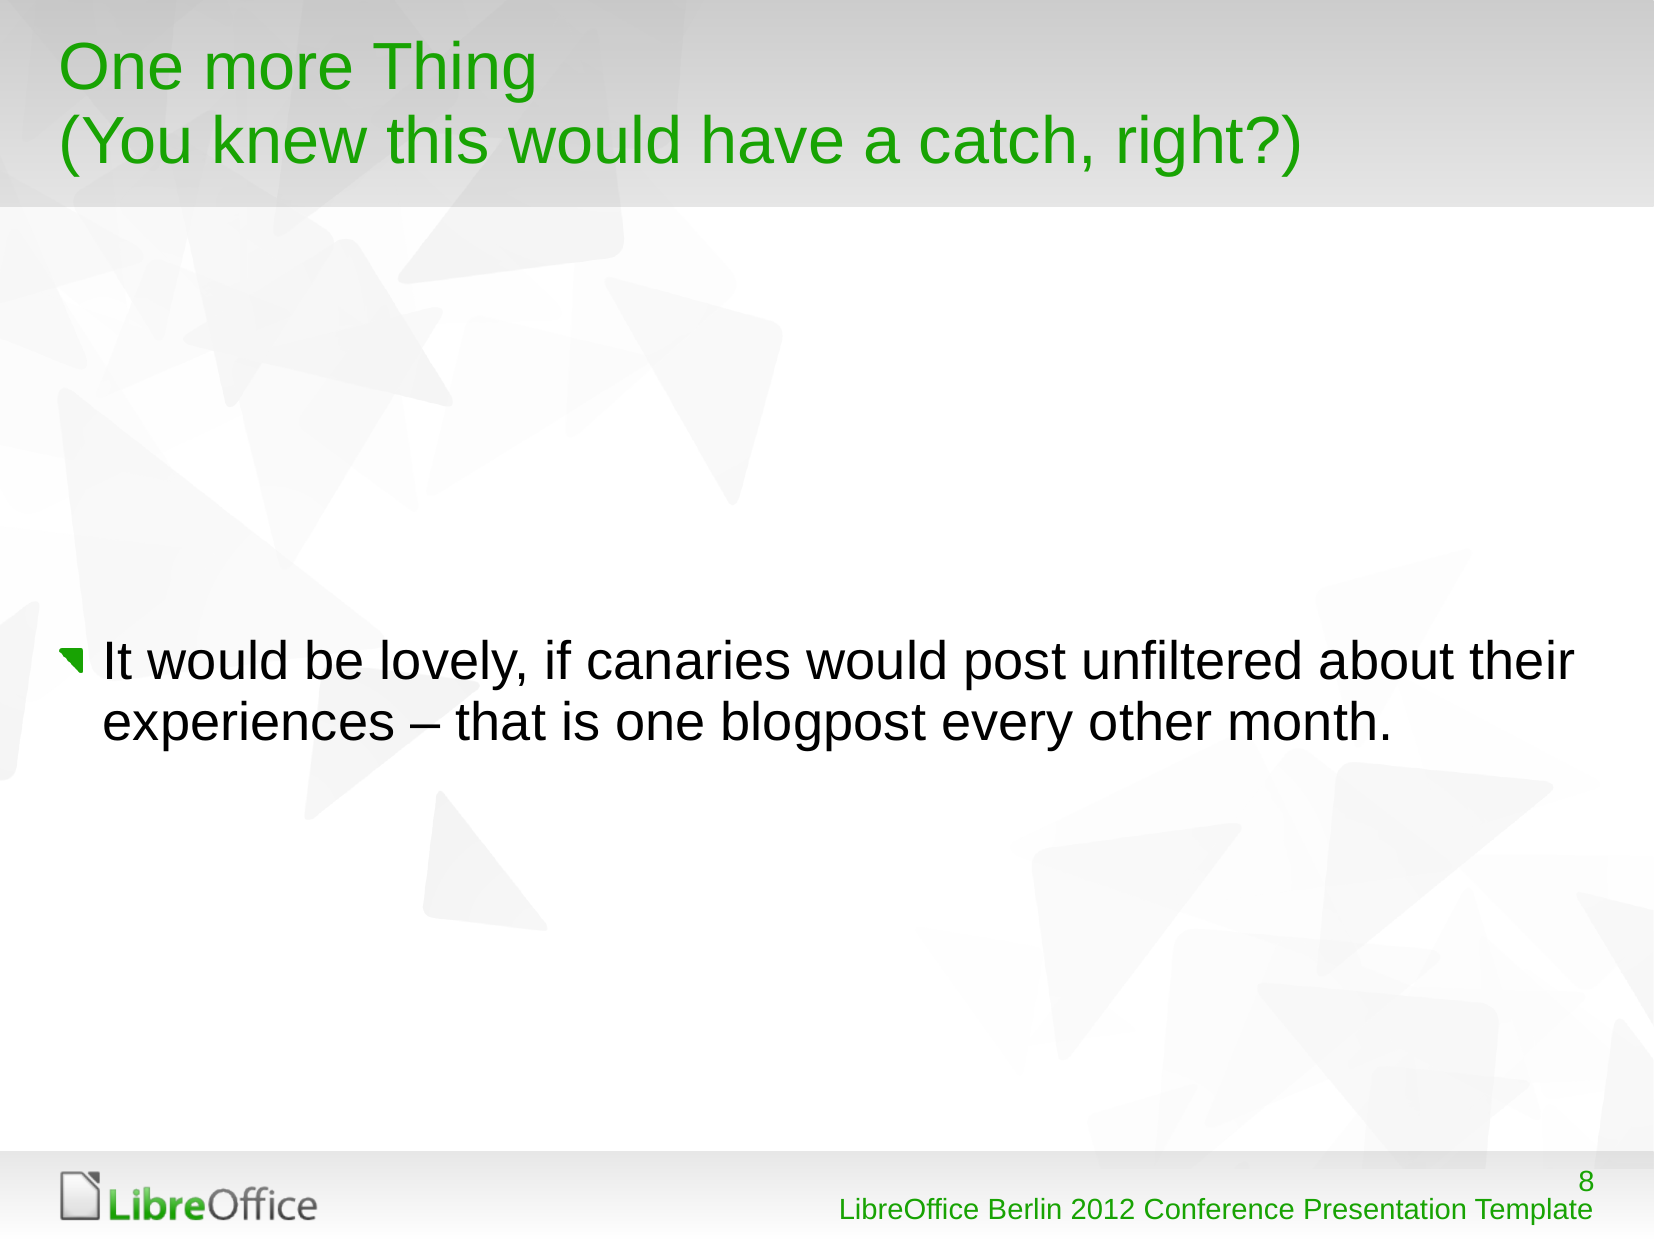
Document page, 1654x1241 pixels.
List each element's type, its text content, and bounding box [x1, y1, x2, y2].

picture [0, 0, 783, 931]
list It would be lovely, if canaries would post unfiltered about their experiences – that is one blogpost every other month. [59, 265, 1595, 1114]
picture [41, 1152, 337, 1240]
title One more Thing (You knew this would have a catch, right?) [59, 28, 1595, 179]
picture [915, 548, 1654, 1169]
